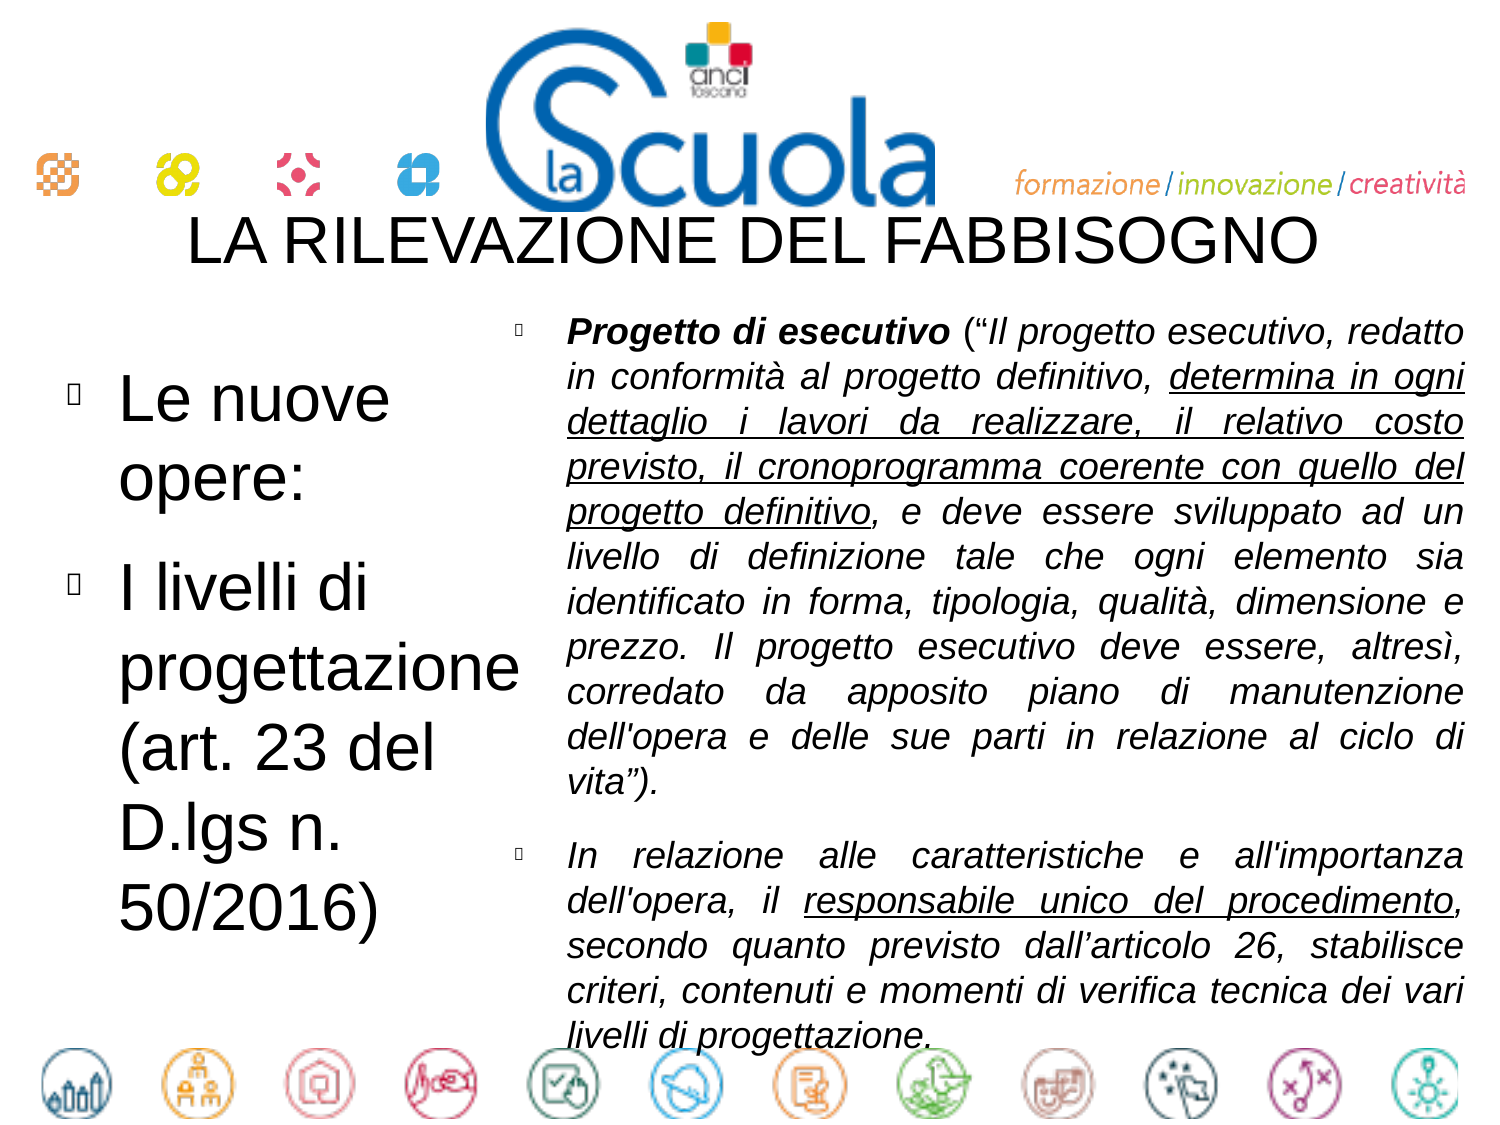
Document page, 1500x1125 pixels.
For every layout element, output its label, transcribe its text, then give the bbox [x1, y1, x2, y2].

text_box LA RILEVAZIONE DEL FABBISOGNO [79, 142, 1430, 331]
text_box Progetto di esecutivo (“Il progetto esecutivo, redatto in conformità al progetto definitivo, determina in ogni dettaglio i lavori da realizzare, il relativo costo previsto, il cronoprogramma coerente con quello del progetto definitivo, e deve essere sviluppato ad un livello di definizione tale che ogni elemento sia identificato in forma, tipologia, qualità, dimensione e prezzo. Il progetto esecutivo deve essere, altresì, corredato da apposito piano di manutenzione dell'opera e delle sue parti in relazione al ciclo di vita”). In relazione alle caratteristiche e all'importanza dell'opera, il responsabile unico del procedimento, secondo quanto previsto dall’articolo 26, stabilisce criteri, contenuti e momenti di verifica tecnica dei vari livelli di progettazione. [496, 307, 1465, 1040]
text_box Le nuove opere: I livelli di progettazione (art. 23 del D.lgs n. 50/2016) [47, 354, 496, 957]
